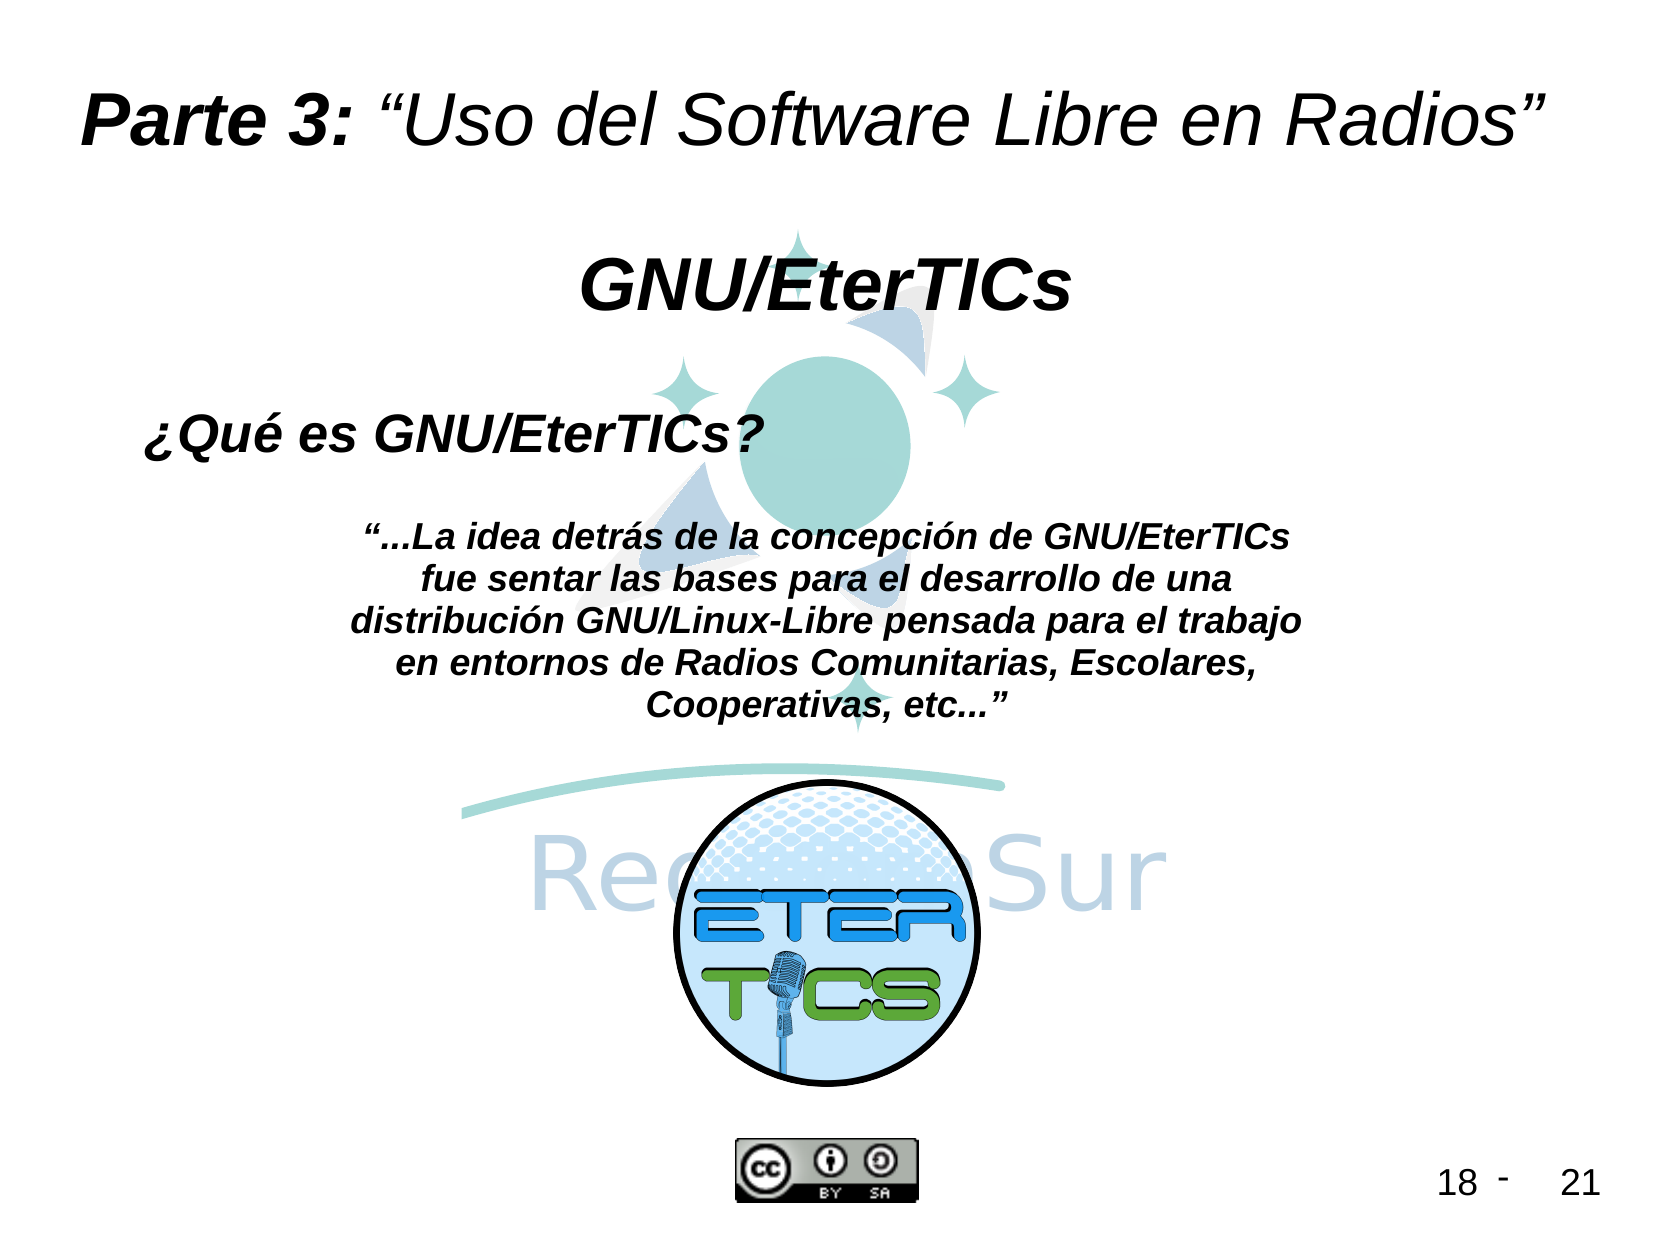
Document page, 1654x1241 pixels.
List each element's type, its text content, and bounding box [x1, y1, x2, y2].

picture [461, 733, 1192, 1205]
text_box <número> [1421, 1154, 1545, 1225]
title GNU/EterTICs [540, 226, 1114, 343]
text_box - [1482, 1147, 1530, 1205]
text_box ¿Qué es GNU/EterTICs? [129, 395, 1371, 472]
text_box 21 [1545, 1154, 1642, 1225]
text_box “...La idea detrás de la concepción de GNU/EterTICs fue sentar las bases para el desarrollo de una distribución GNU/Linux-Libre pensada para el trabajo en entornos de Radios Comunitarias, Escolares, Cooperativas, etc...” [330, 507, 1323, 733]
picture [461, 472, 1192, 507]
text_box Parte 3: “Uso del Software Libre en Radios” [80, 77, 1574, 162]
picture [461, 211, 1192, 395]
